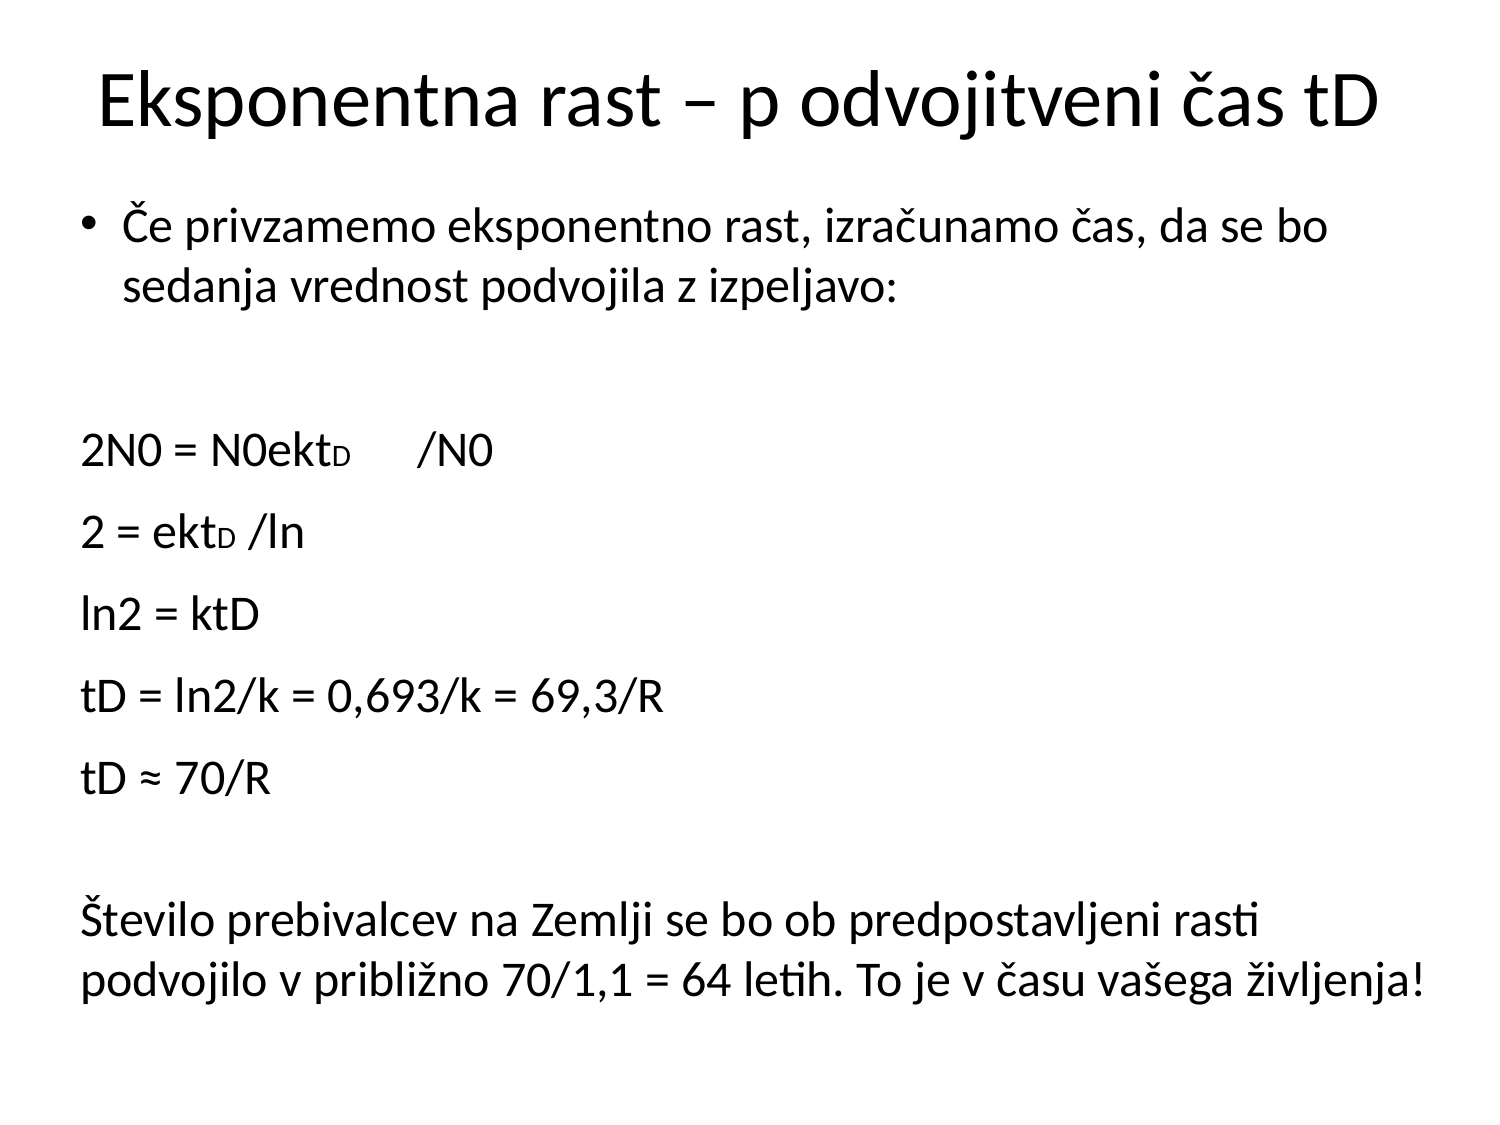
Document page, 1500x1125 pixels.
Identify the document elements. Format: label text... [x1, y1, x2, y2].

list Če privzamemo eksponentno rast, izračunamo čas, da se bo sedanja vrednost podvojila z izpeljavo: 2N0 = N0ektD /N0 2 = ektD /ln ln2 = ktD tD = ln2/k = 0,693/k = 69,3/R tD ≈ 70/R Število prebivalcev na Zemlji se bo ob predpostavljeni rasti podvojilo v približno 70/1,1 = 64 letih. To je v času vašega življenja! [64, 184, 1459, 1083]
title Eksponentna rast – p odvojitveni čas tD [64, 0, 1415, 184]
